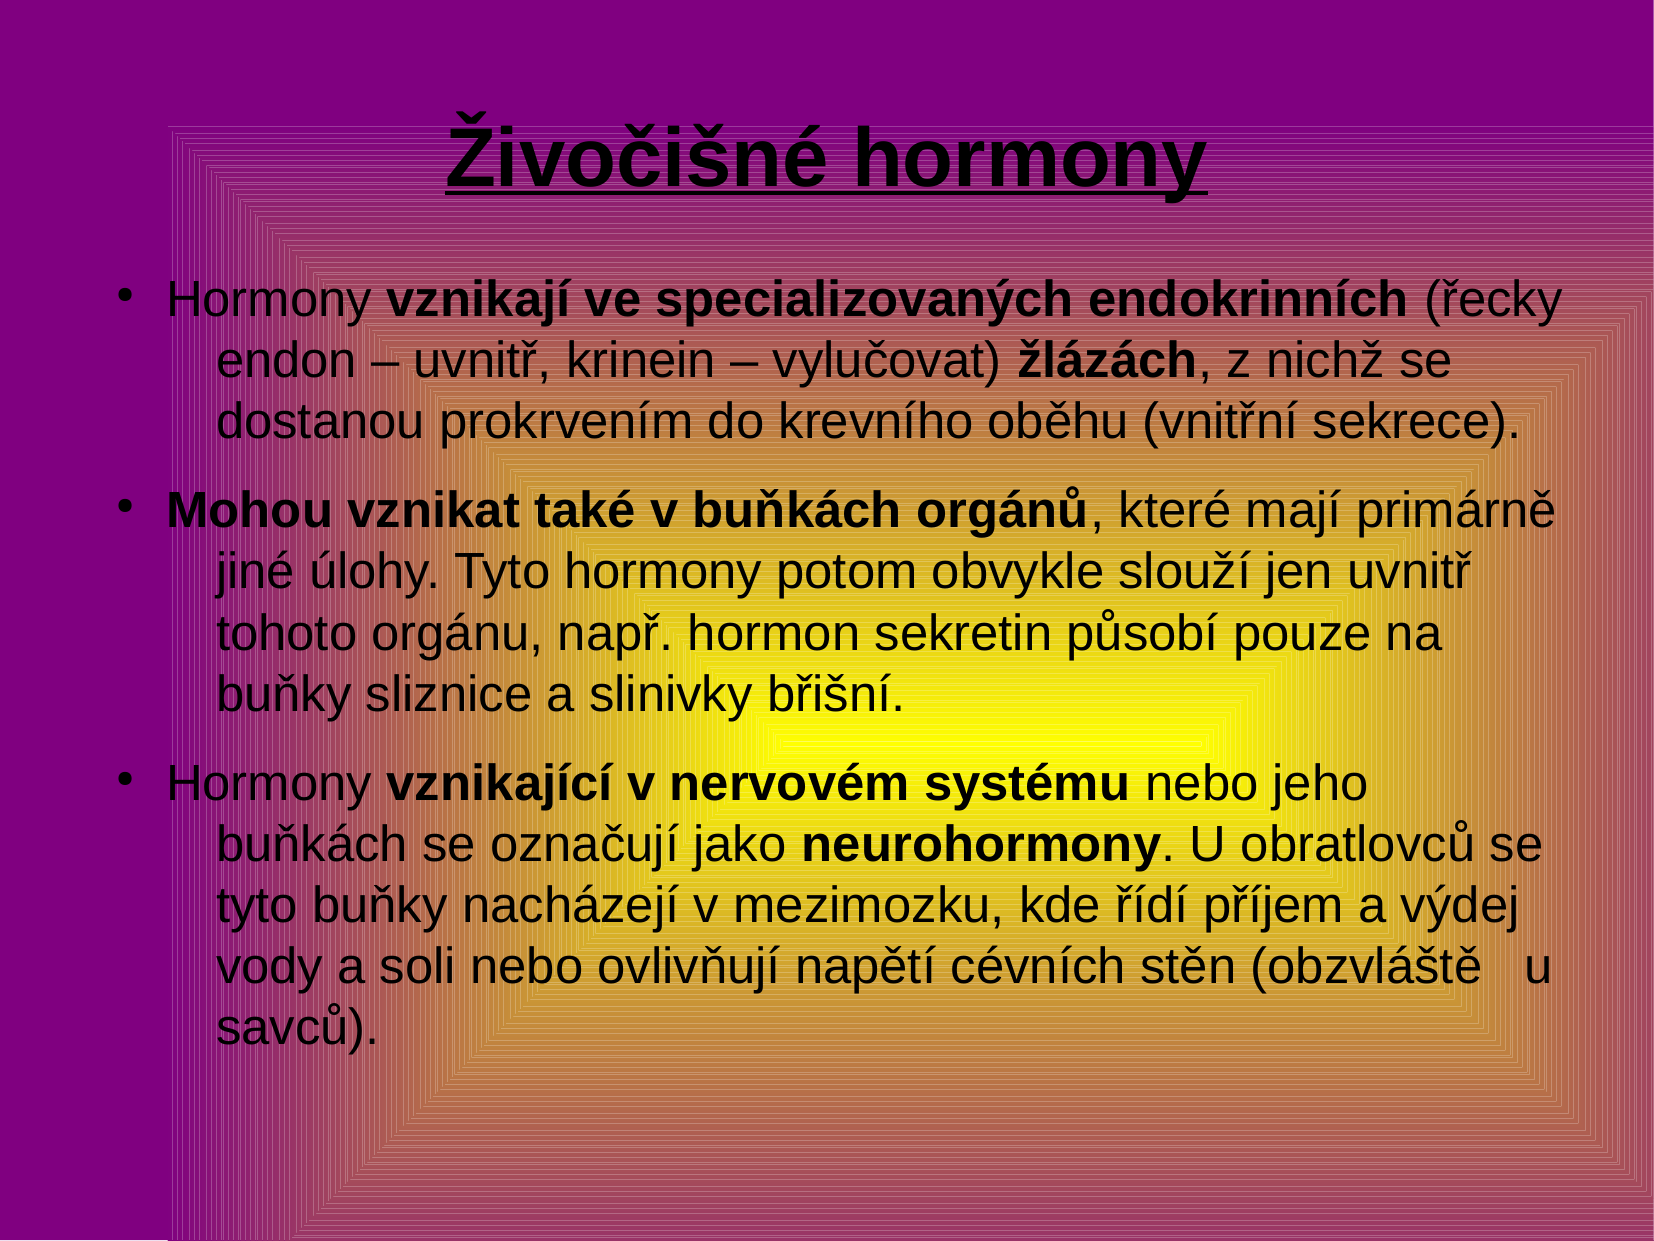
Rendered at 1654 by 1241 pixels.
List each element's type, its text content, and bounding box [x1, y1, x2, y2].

list Hormony vznikají ve specializovaných endokrinních (řecky endon – uvnitř, krinein – vylučovat) žlázách, z nichž se dostanou prokrvením do krevního oběhu (vnitřní sekrece). Mohou vznikat také v buňkách orgánů, které mají primárně jiné úlohy. Tyto hormony potom obvykle slouží jen uvnitř tohoto orgánu, např. hormon sekretin působí pouze na buňky sliznice a slinivky břišní. Hormony vznikající v nervovém systému nebo jeho buňkách se označují jako neurohormony. U obratlovců se tyto buňky nacházejí v mezimozku, kde řídí příjem a výdej vody a soli nebo ovlivňují napětí cévních stěn (obzvláště u savců). [82, 265, 1571, 1121]
title Živočišné hormony [82, 49, 1571, 257]
